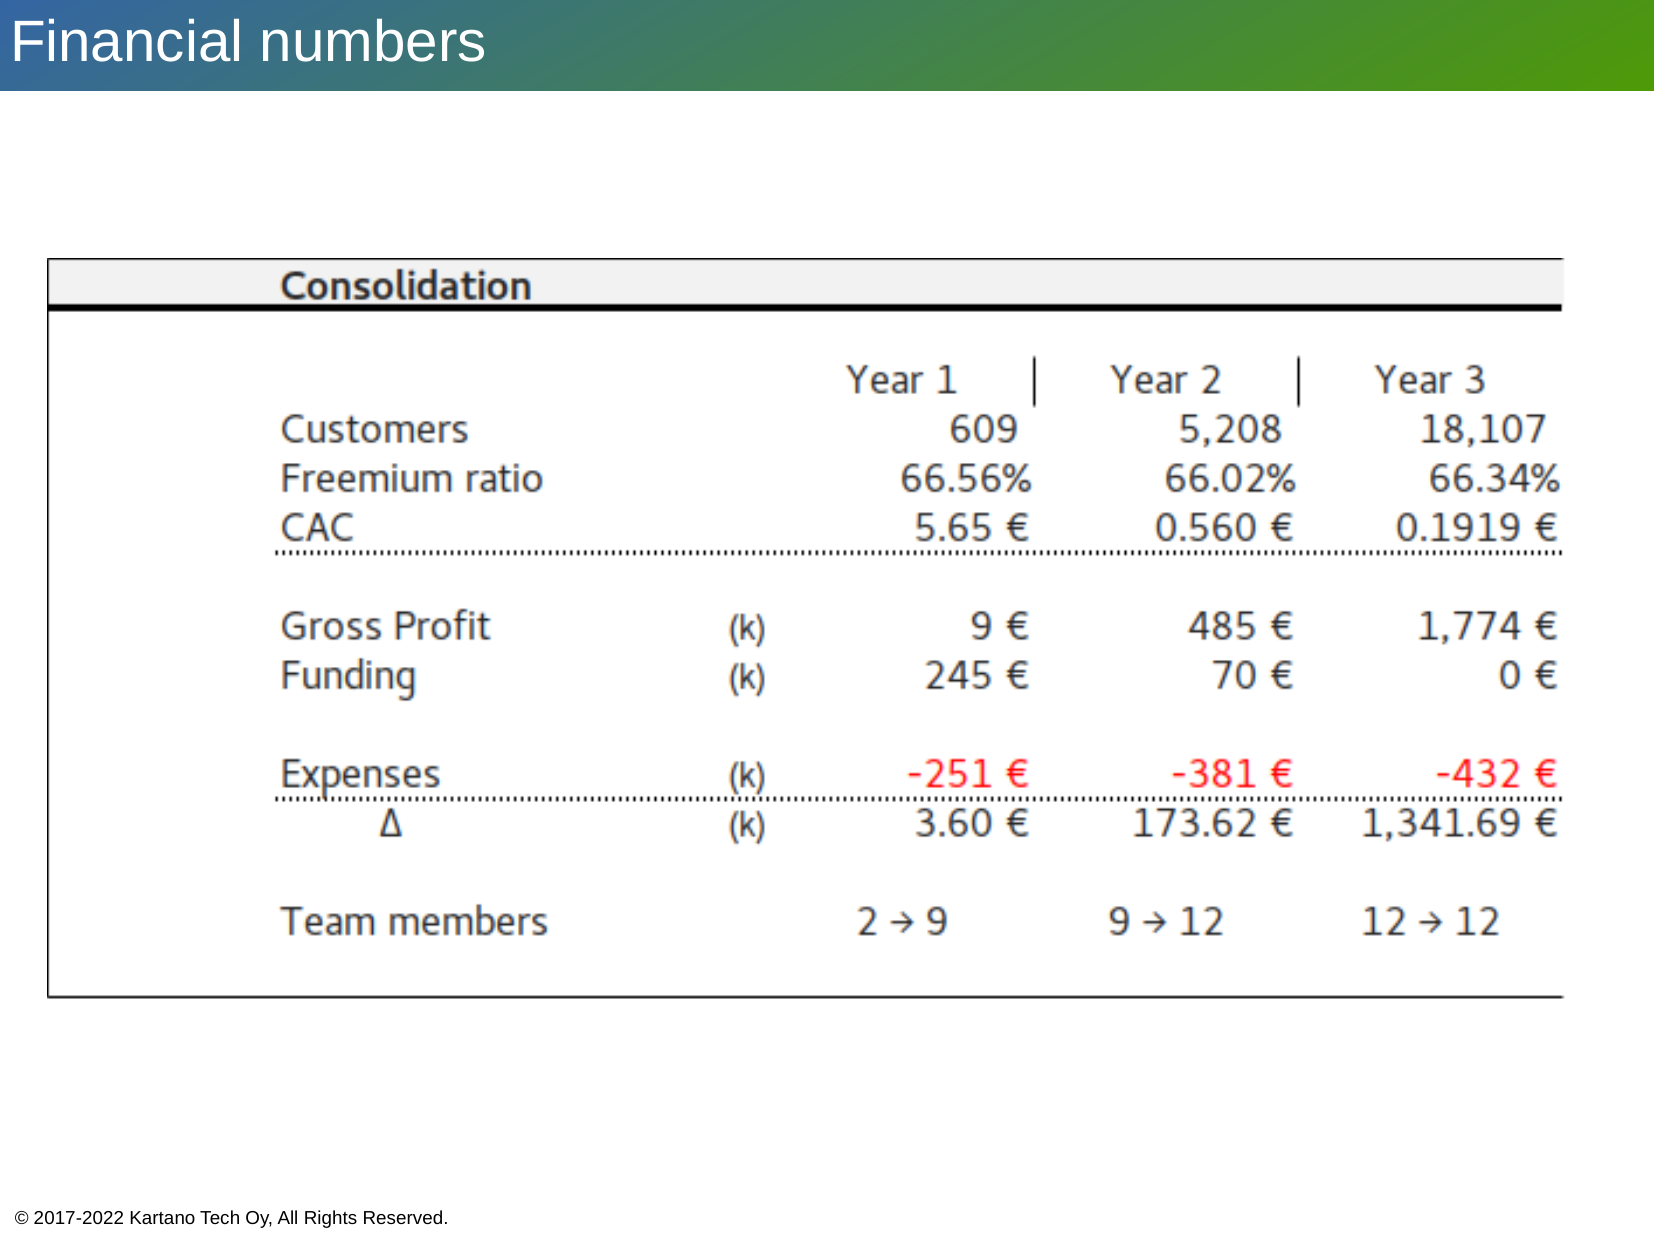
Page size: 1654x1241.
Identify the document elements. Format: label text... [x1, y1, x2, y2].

picture [47, 258, 1574, 1006]
text_box [0, 0, 1653, 91]
text_box Financial numbers [0, 1, 551, 95]
text_box © 2017-2022 Kartano Tech Oy, All Rights Reserved. [0, 1200, 570, 1241]
